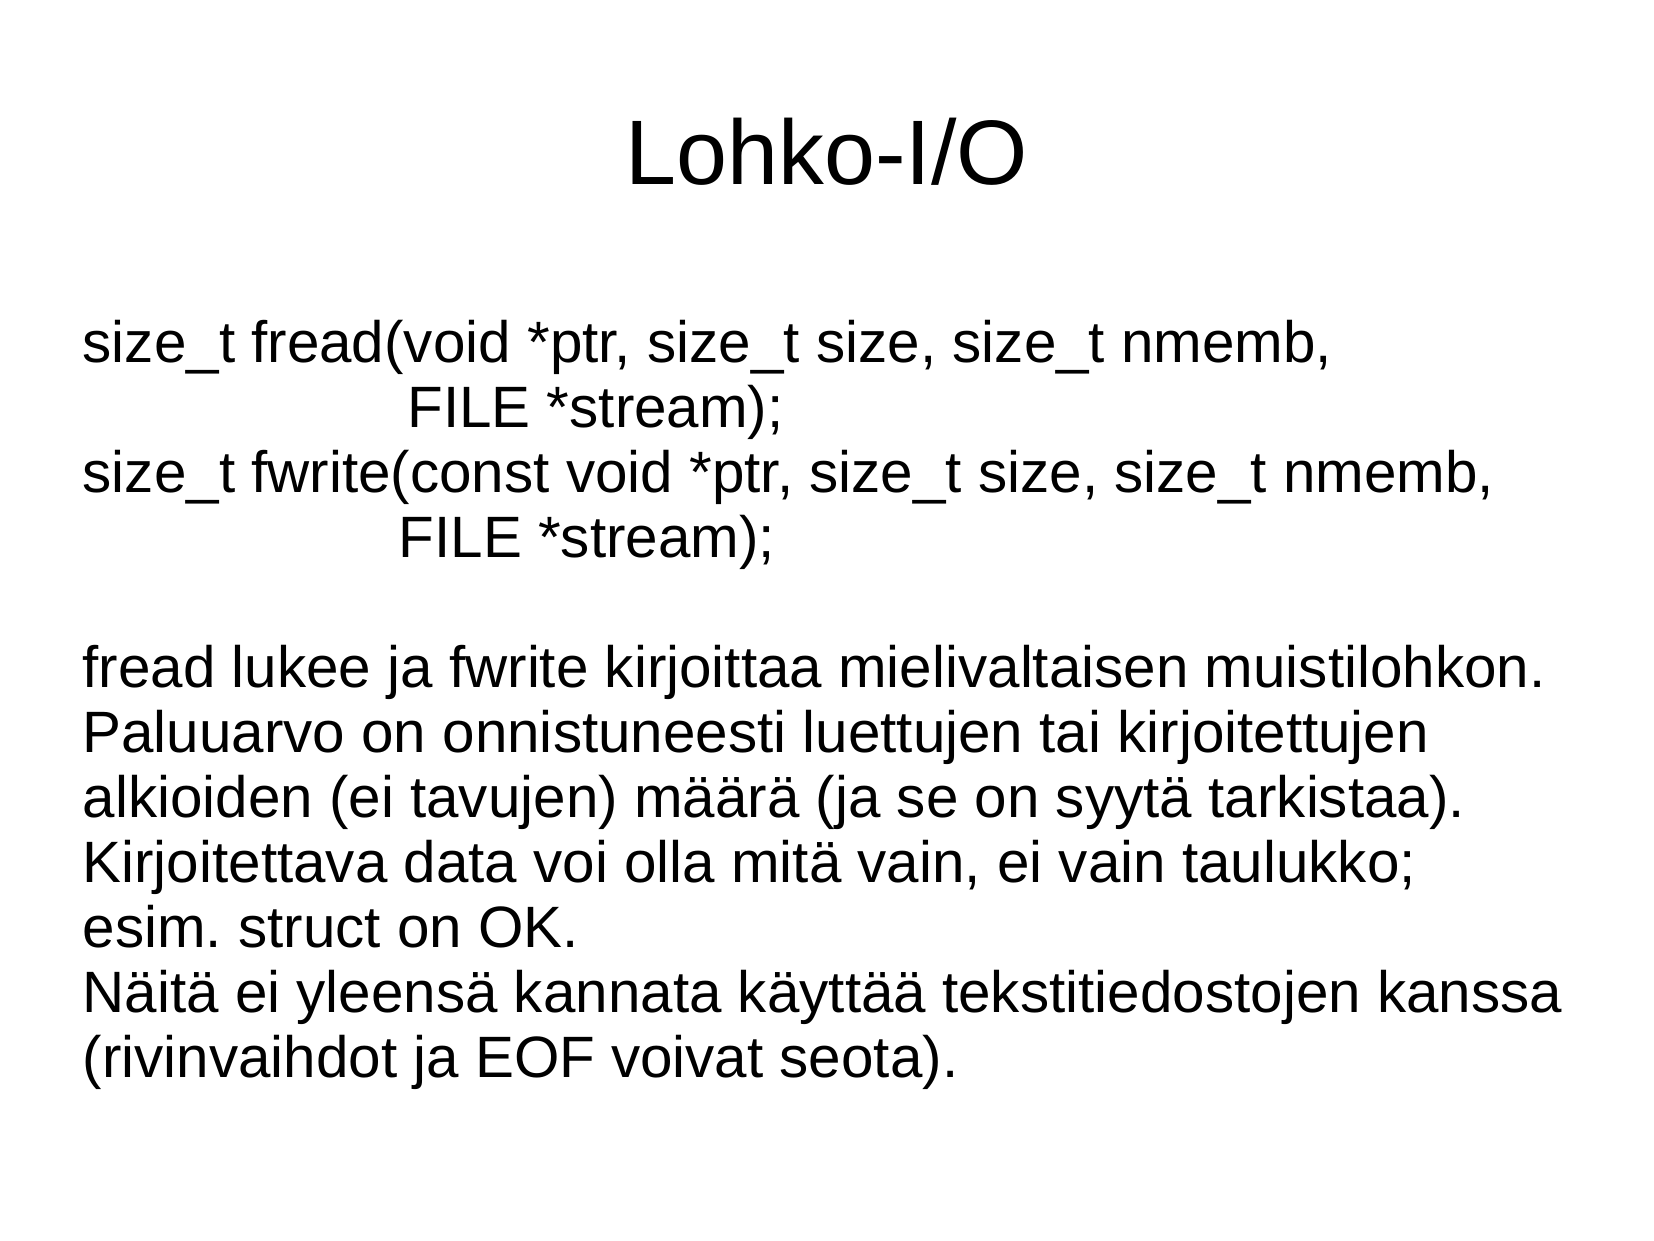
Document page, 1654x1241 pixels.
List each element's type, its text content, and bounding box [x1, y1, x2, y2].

title Lohko-I/O [82, 56, 1571, 250]
subtitle size_t fread(void *ptr, size_t size, size_t nmemb, FILE *stream); size_t fwrite(const void *ptr, size_t size, size_t nmemb, FILE *stream); fread lukee ja fwrite kirjoittaa mielivaltaisen muistilohkon. Paluuarvo on onnistuneesti luettujen tai kirjoitettujen alkioiden (ei tavujen) määrä (ja se on syytä tarkistaa). Kirjoitettava data voi olla mitä vain, ei vain taulukko; esim. struct on OK. Näitä ei yleensä kannata käyttää tekstitiedostojen kanssa (rivinvaihdot ja EOF voivat seota). [82, 297, 1571, 1102]
